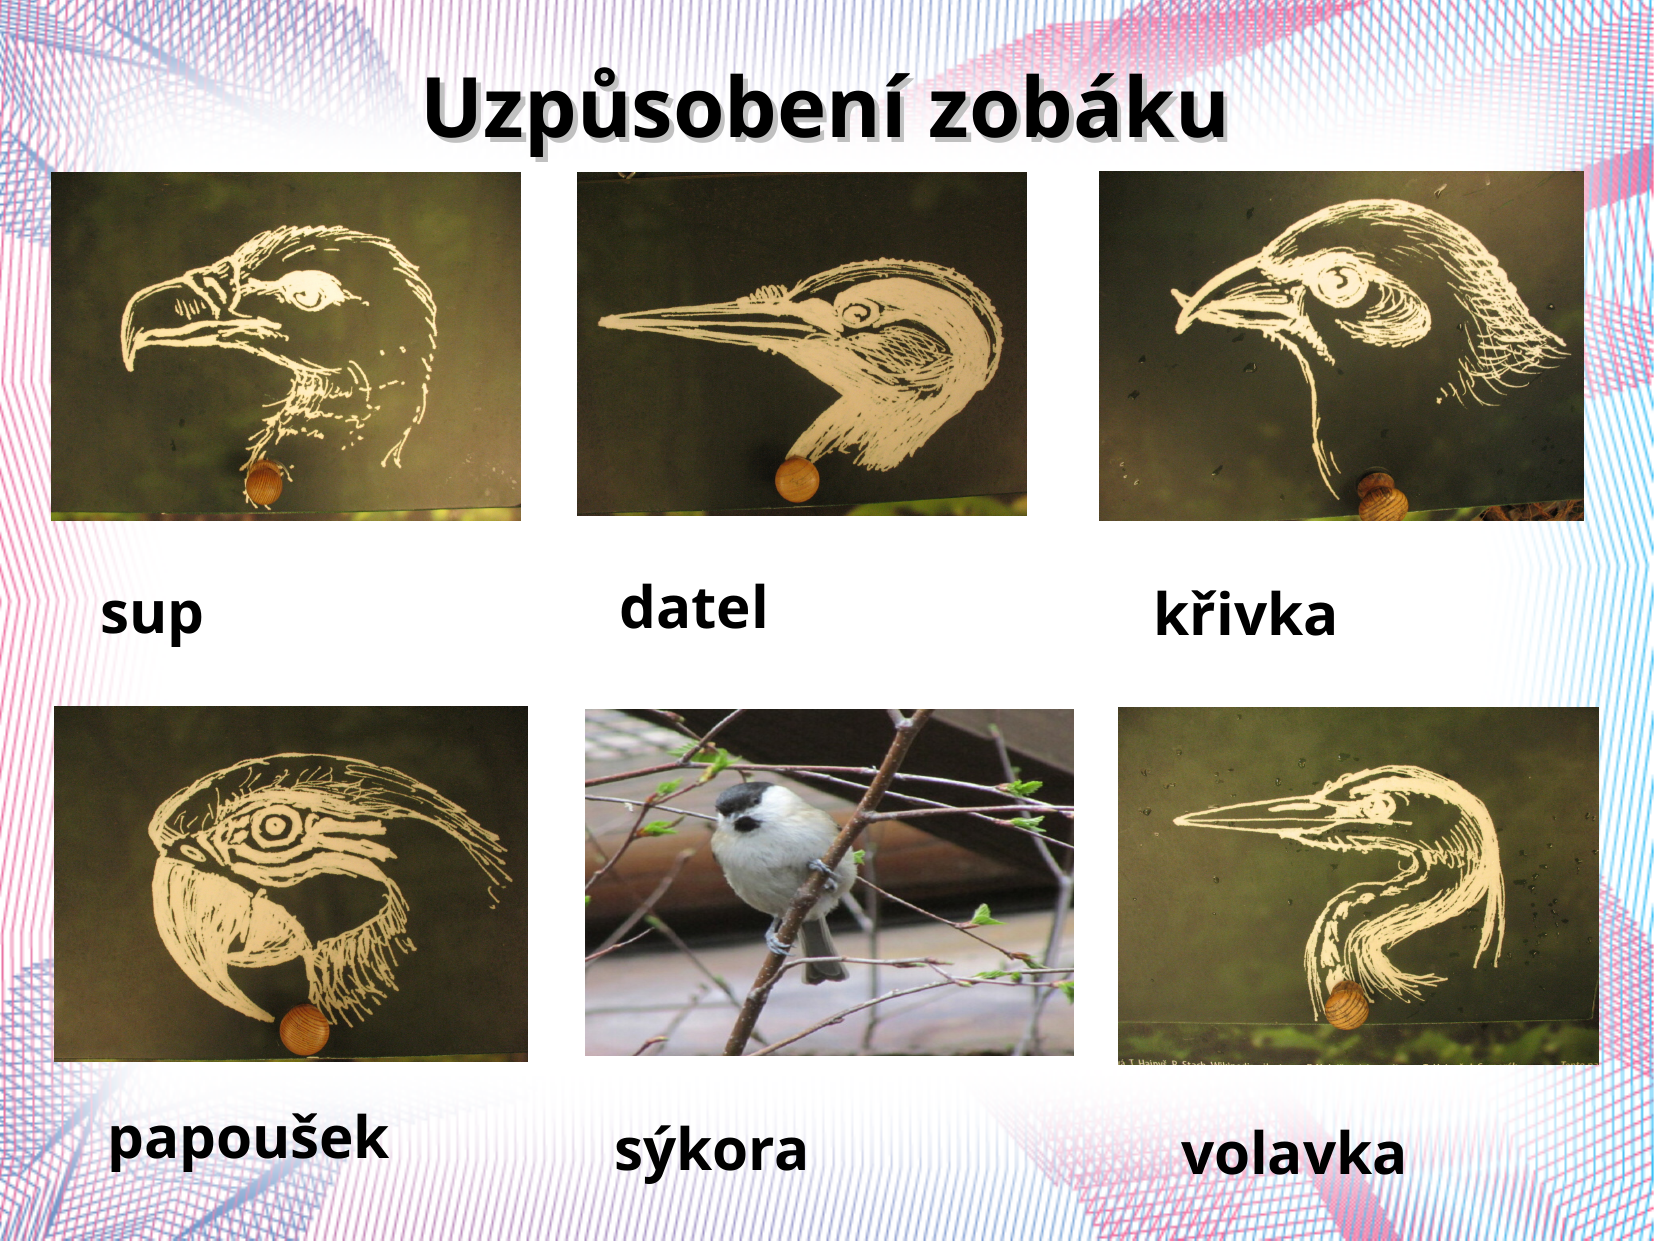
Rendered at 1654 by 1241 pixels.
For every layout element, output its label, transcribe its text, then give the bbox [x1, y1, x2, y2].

text_box volavka [1166, 1105, 1568, 1202]
text_box sup [86, 563, 487, 660]
picture [1118, 707, 1599, 1065]
text_box Uzpůsobení zobáku [11, 41, 1640, 173]
picture [54, 706, 528, 1063]
text_box sýkora [600, 1100, 1001, 1197]
text_box papoušek [92, 1089, 494, 1186]
picture [1099, 171, 1584, 521]
picture [577, 172, 1027, 516]
picture [51, 172, 521, 521]
picture [585, 709, 1074, 1056]
text_box křivka [1138, 566, 1540, 663]
text_box datel [604, 559, 1006, 656]
